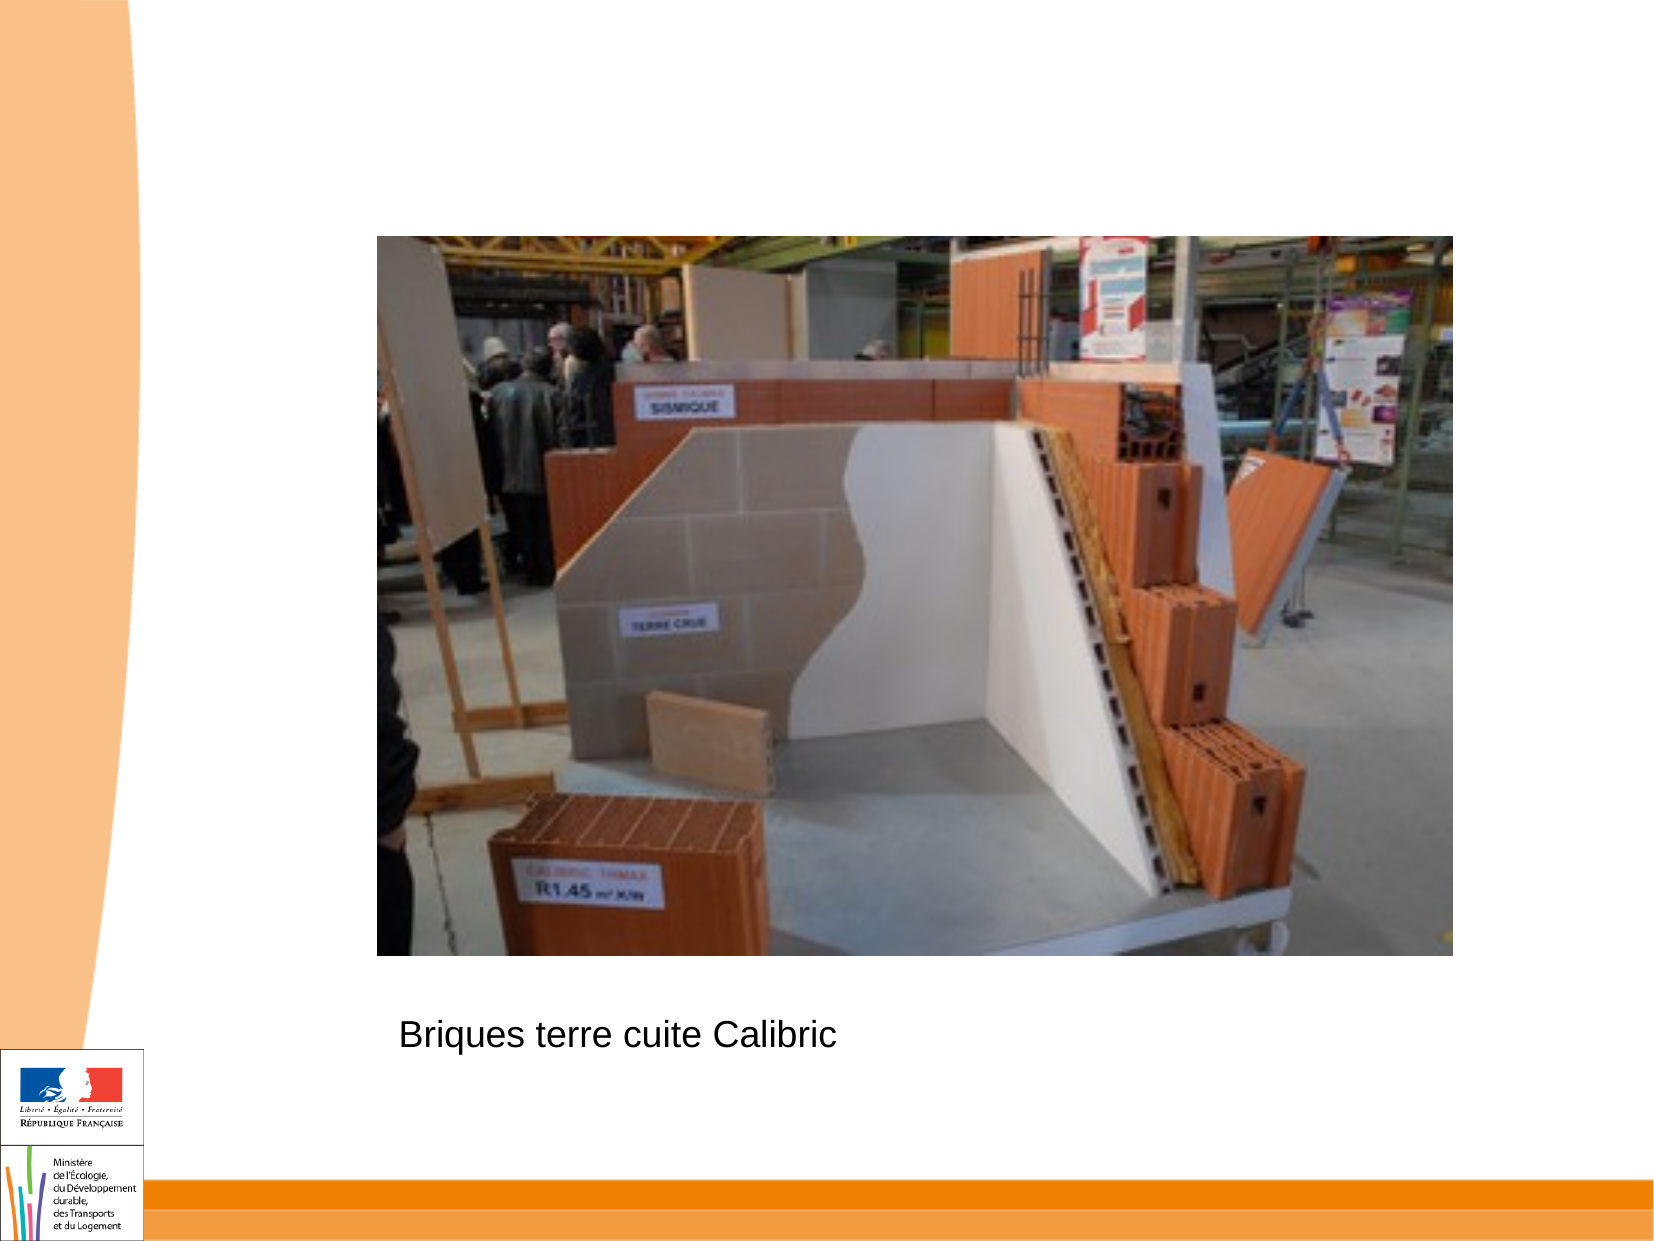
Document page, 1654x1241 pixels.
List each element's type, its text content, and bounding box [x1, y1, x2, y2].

picture [0, 0, 1654, 1241]
text_box Briques terre cuite Calibric [383, 1006, 1152, 1063]
